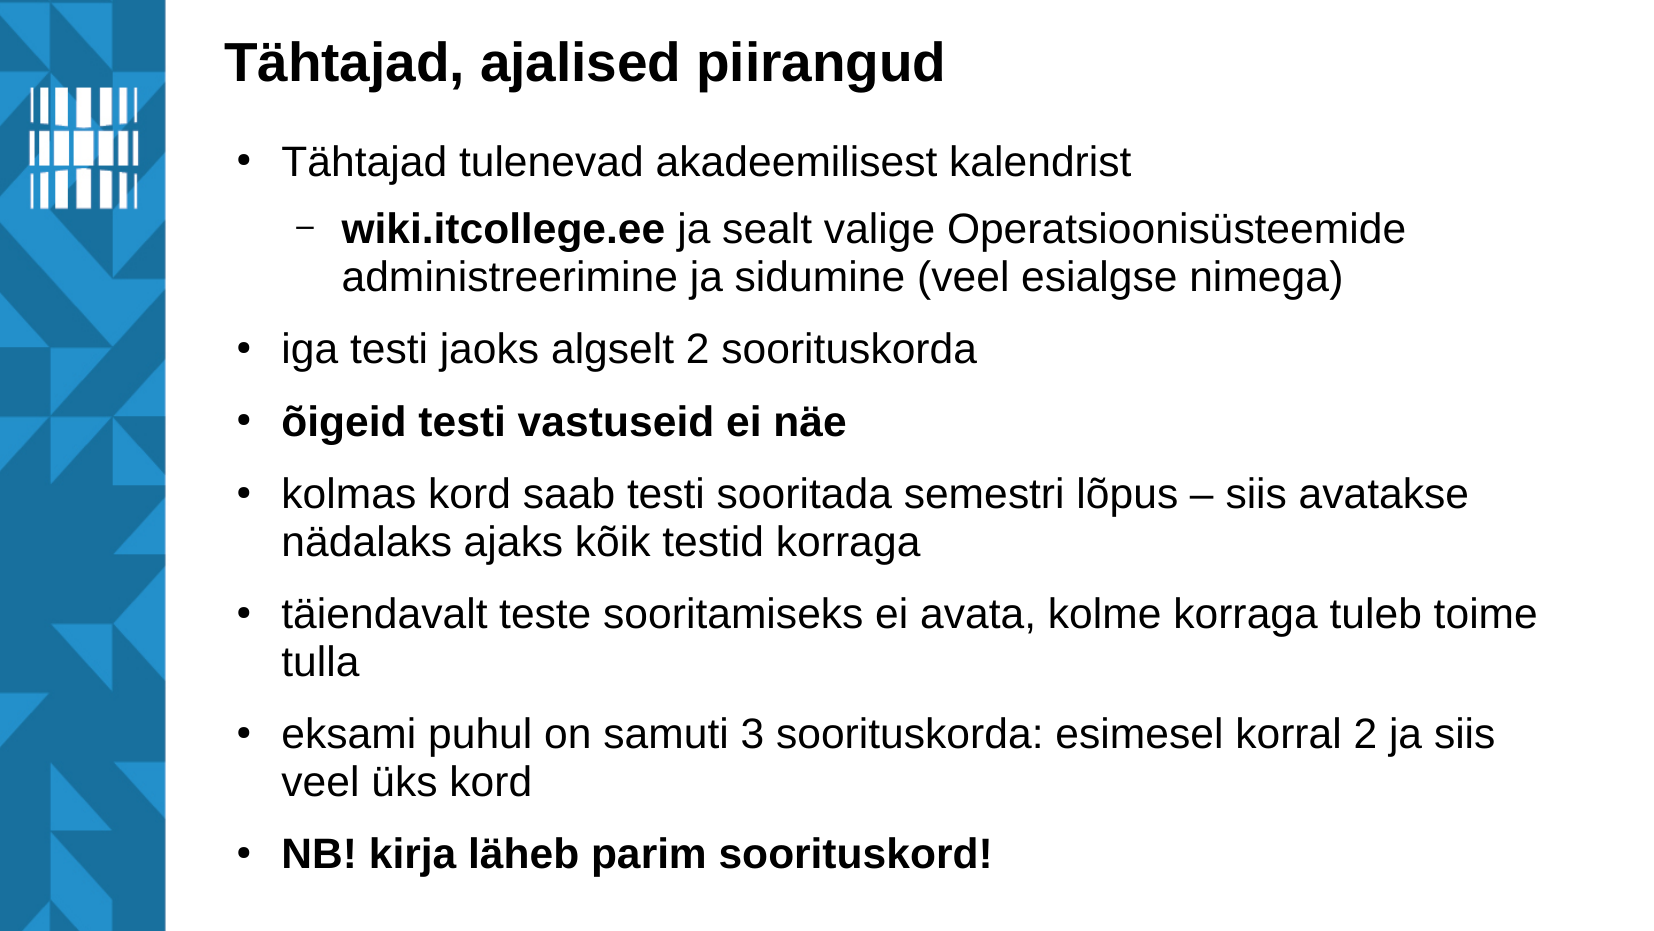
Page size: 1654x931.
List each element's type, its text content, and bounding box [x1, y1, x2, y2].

list Tähtajad tulenevad akadeemilisest kalendrist wiki.itcollege.ee ja sealt valige Operatsioonisüsteemide administreerimine ja sidumine (veel esialgse nimega) iga testi jaoks algselt 2 soorituskorda õigeid testi vastuseid ei näe kolmas kord saab testi sooritada semestri lõpus – siis avatakse nädalaks ajaks kõik testid korraga täiendavalt teste sooritamiseks ei avata, kolme korraga tuleb toime tulla eksami puhul on samuti 3 soorituskorda: esimesel korral 2 ja siis veel üks kord NB! kirja läheb parim soorituskord! [221, 137, 1565, 886]
title Tähtajad, ajalised piirangud [224, 11, 1518, 114]
